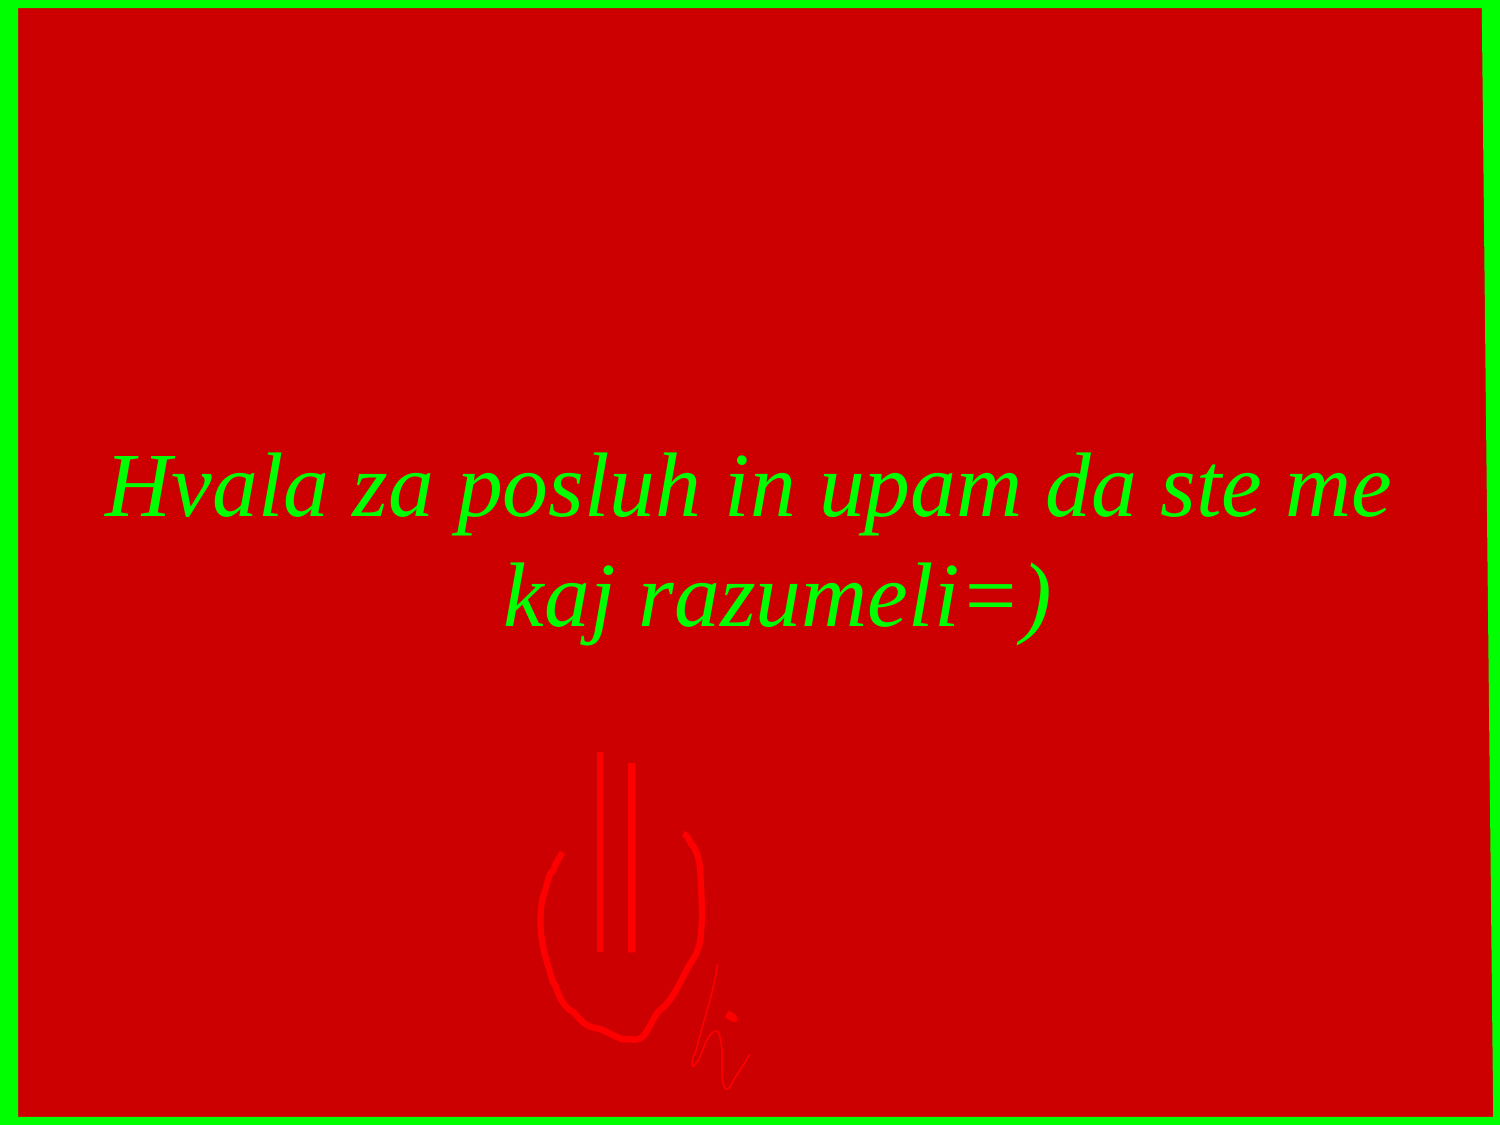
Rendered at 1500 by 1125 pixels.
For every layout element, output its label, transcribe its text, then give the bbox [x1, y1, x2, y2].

text_box [726, 1011, 737, 1022]
list Hvala za posluh in upam da ste me kaj razumeli=) [64, 160, 1436, 976]
